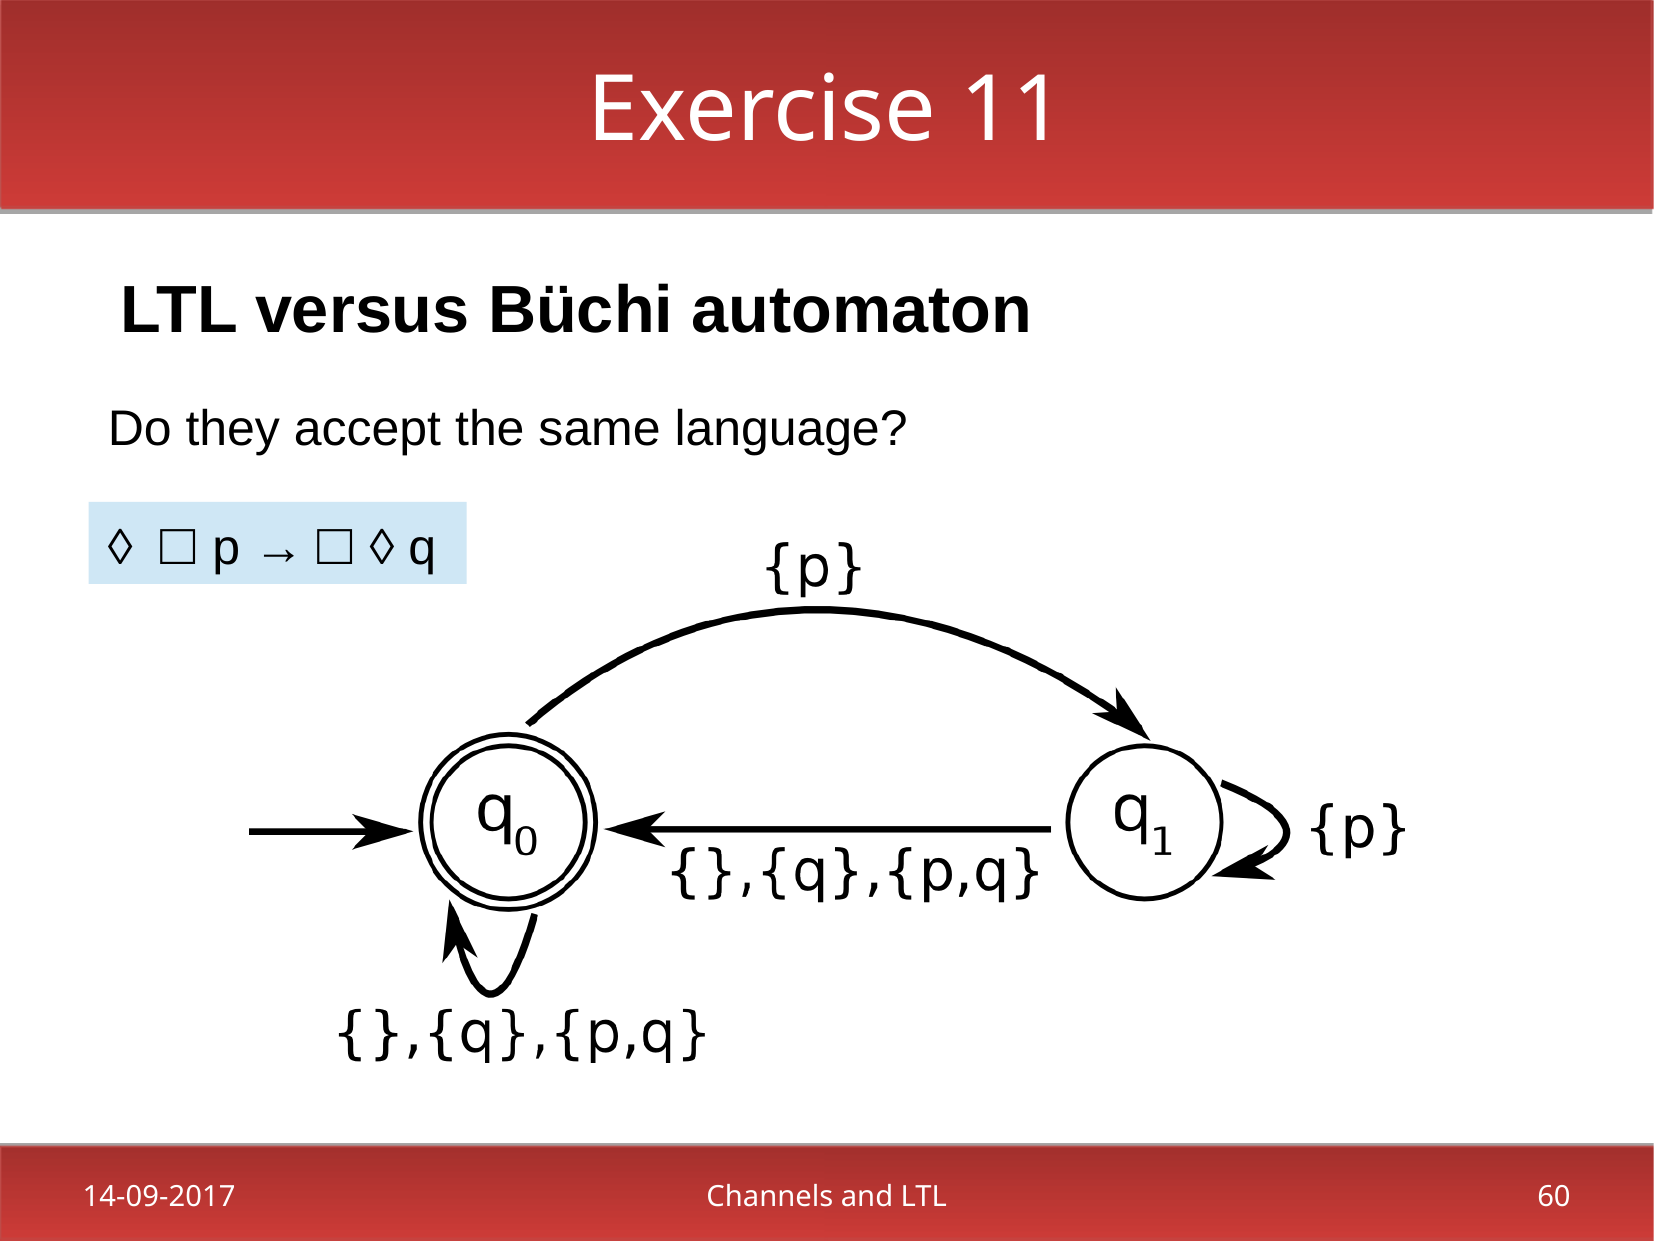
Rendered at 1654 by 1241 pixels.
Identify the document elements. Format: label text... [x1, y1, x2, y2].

picture [0, 0, 1654, 214]
text_box Do they accept the same language? ◊ □ p → □ ◊ q [93, 392, 924, 584]
picture [249, 542, 1405, 1063]
title Exercise 11 [59, 31, 1595, 178]
text_box [88, 501, 93, 584]
text_box LTL versus Büchi automaton [105, 264, 1209, 355]
picture [0, 1143, 1654, 1241]
